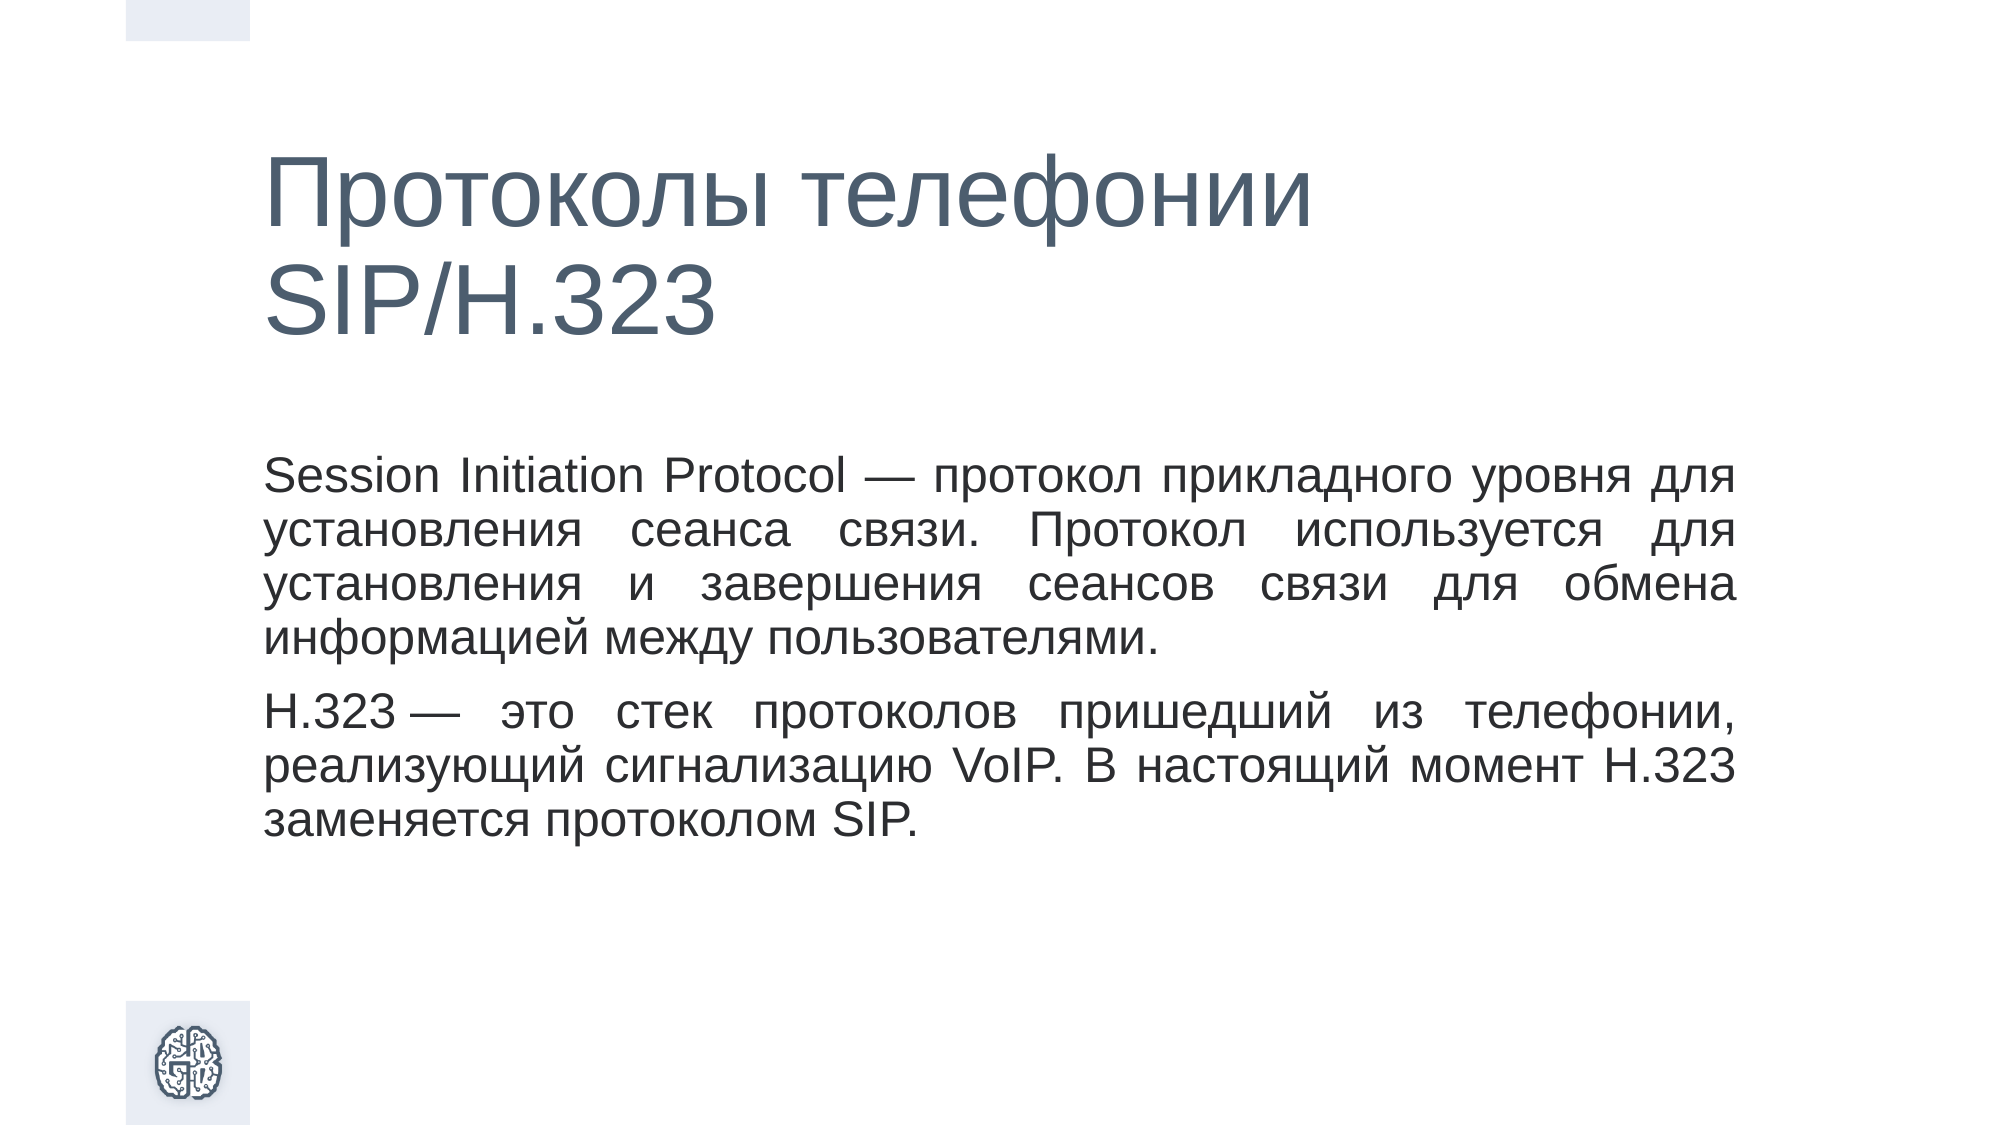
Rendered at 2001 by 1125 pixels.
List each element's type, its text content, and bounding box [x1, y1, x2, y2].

picture [144, 1016, 232, 1110]
list Session Initiation Protocol — протокол прикладного уровня для установления сеанса связи. Протокол используется для установления и завершения сеансов связи для обмена информацией между пользователями. H.323 — это стек протоколов пришедший из телефонии, реализующий сигнализацию VoIP. В настоящий момент H.323 заменяется протоколом SIP. [248, 431, 1752, 941]
title Протоколы телефонии SIP/H.323 [248, 124, 1752, 372]
